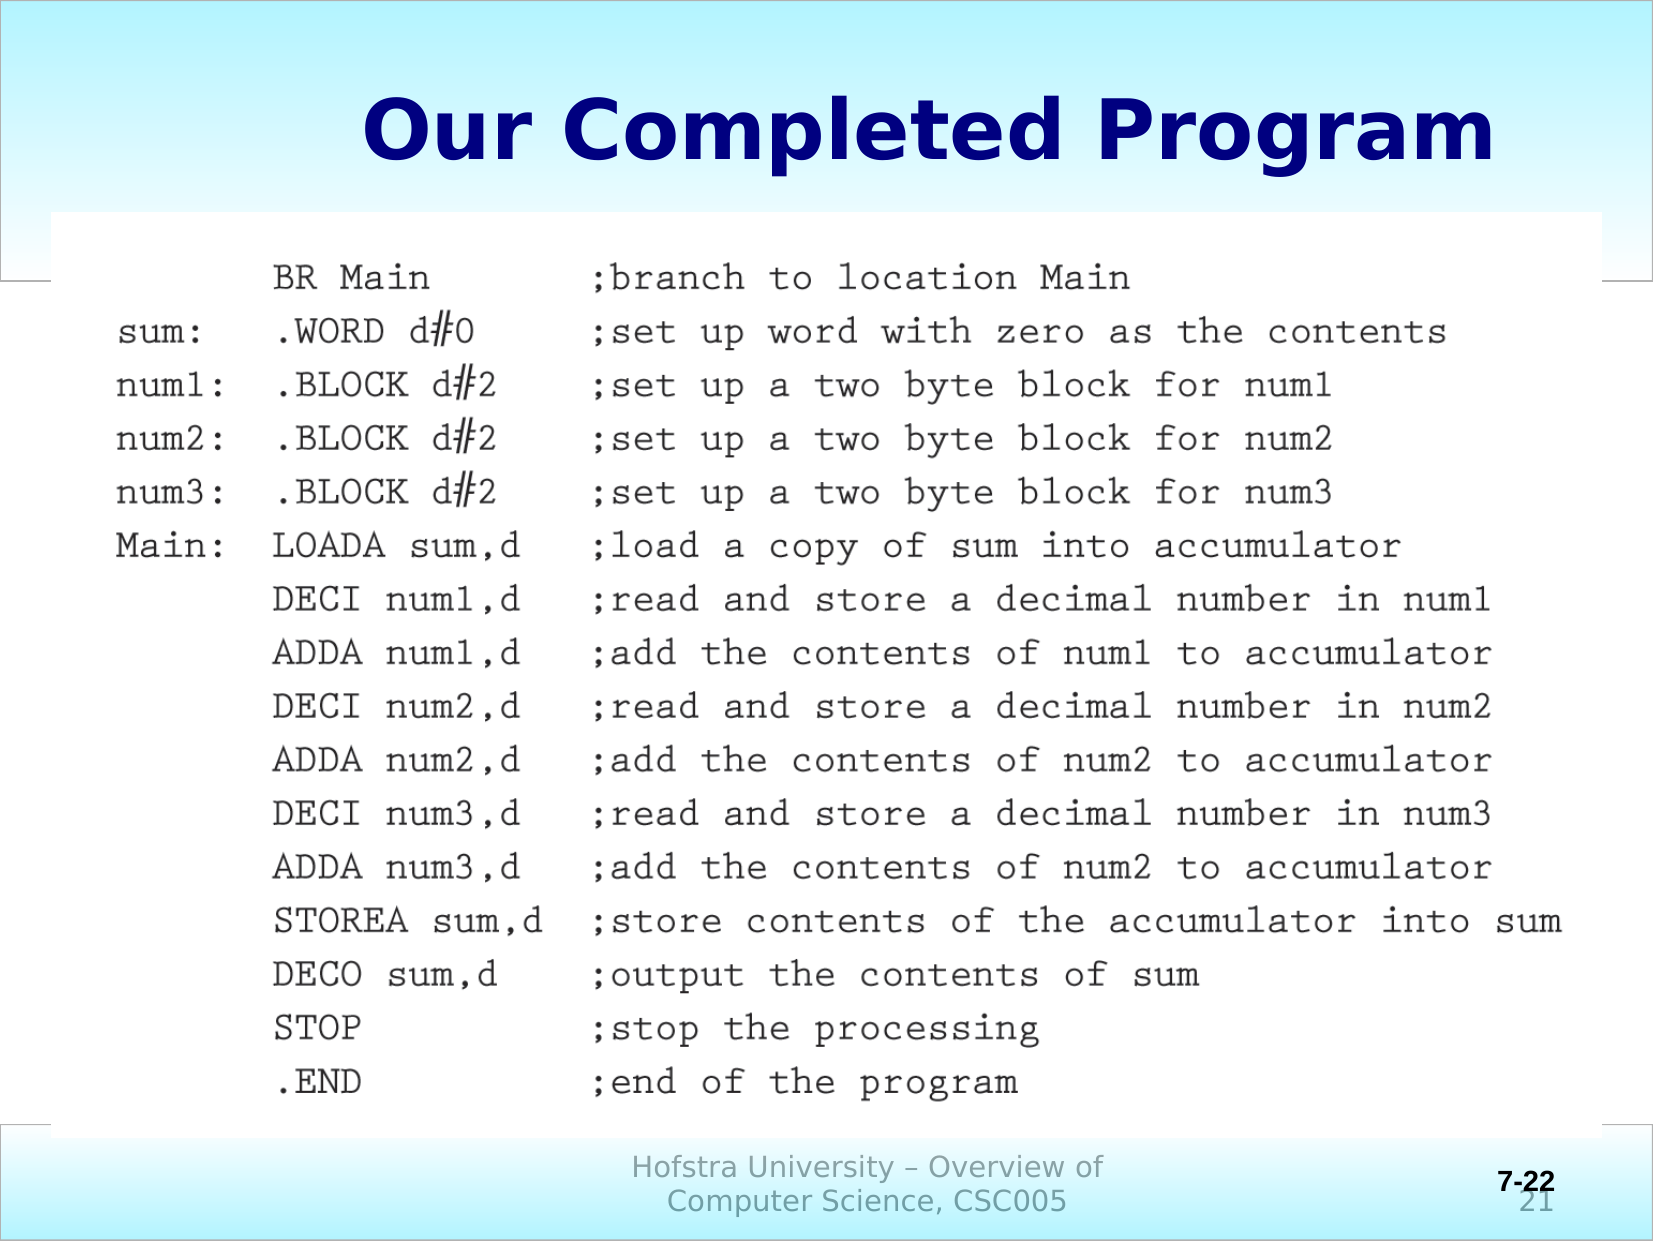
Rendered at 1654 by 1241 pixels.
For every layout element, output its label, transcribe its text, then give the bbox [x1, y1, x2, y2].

title Our Completed Program [247, 27, 1612, 235]
text_box 7-22 [1184, 1157, 1571, 1216]
picture [51, 212, 1602, 1139]
